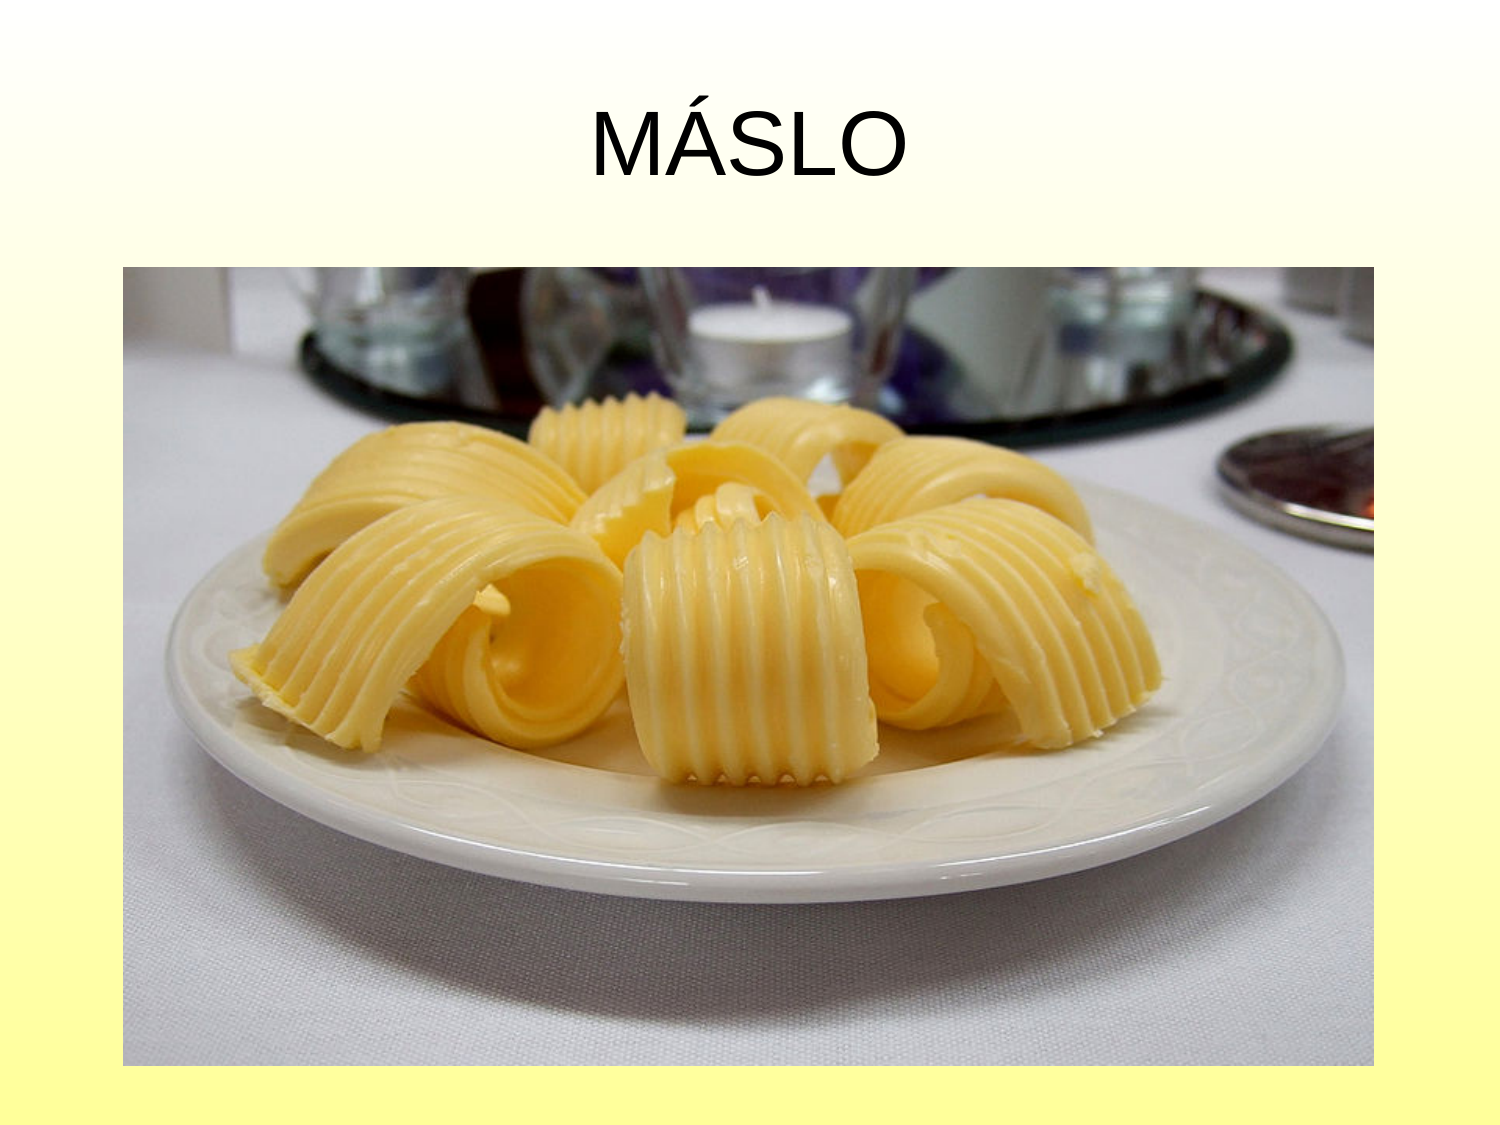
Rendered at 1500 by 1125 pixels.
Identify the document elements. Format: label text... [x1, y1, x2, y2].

picture [123, 267, 1374, 1066]
title MÁSLO [75, 45, 1426, 233]
